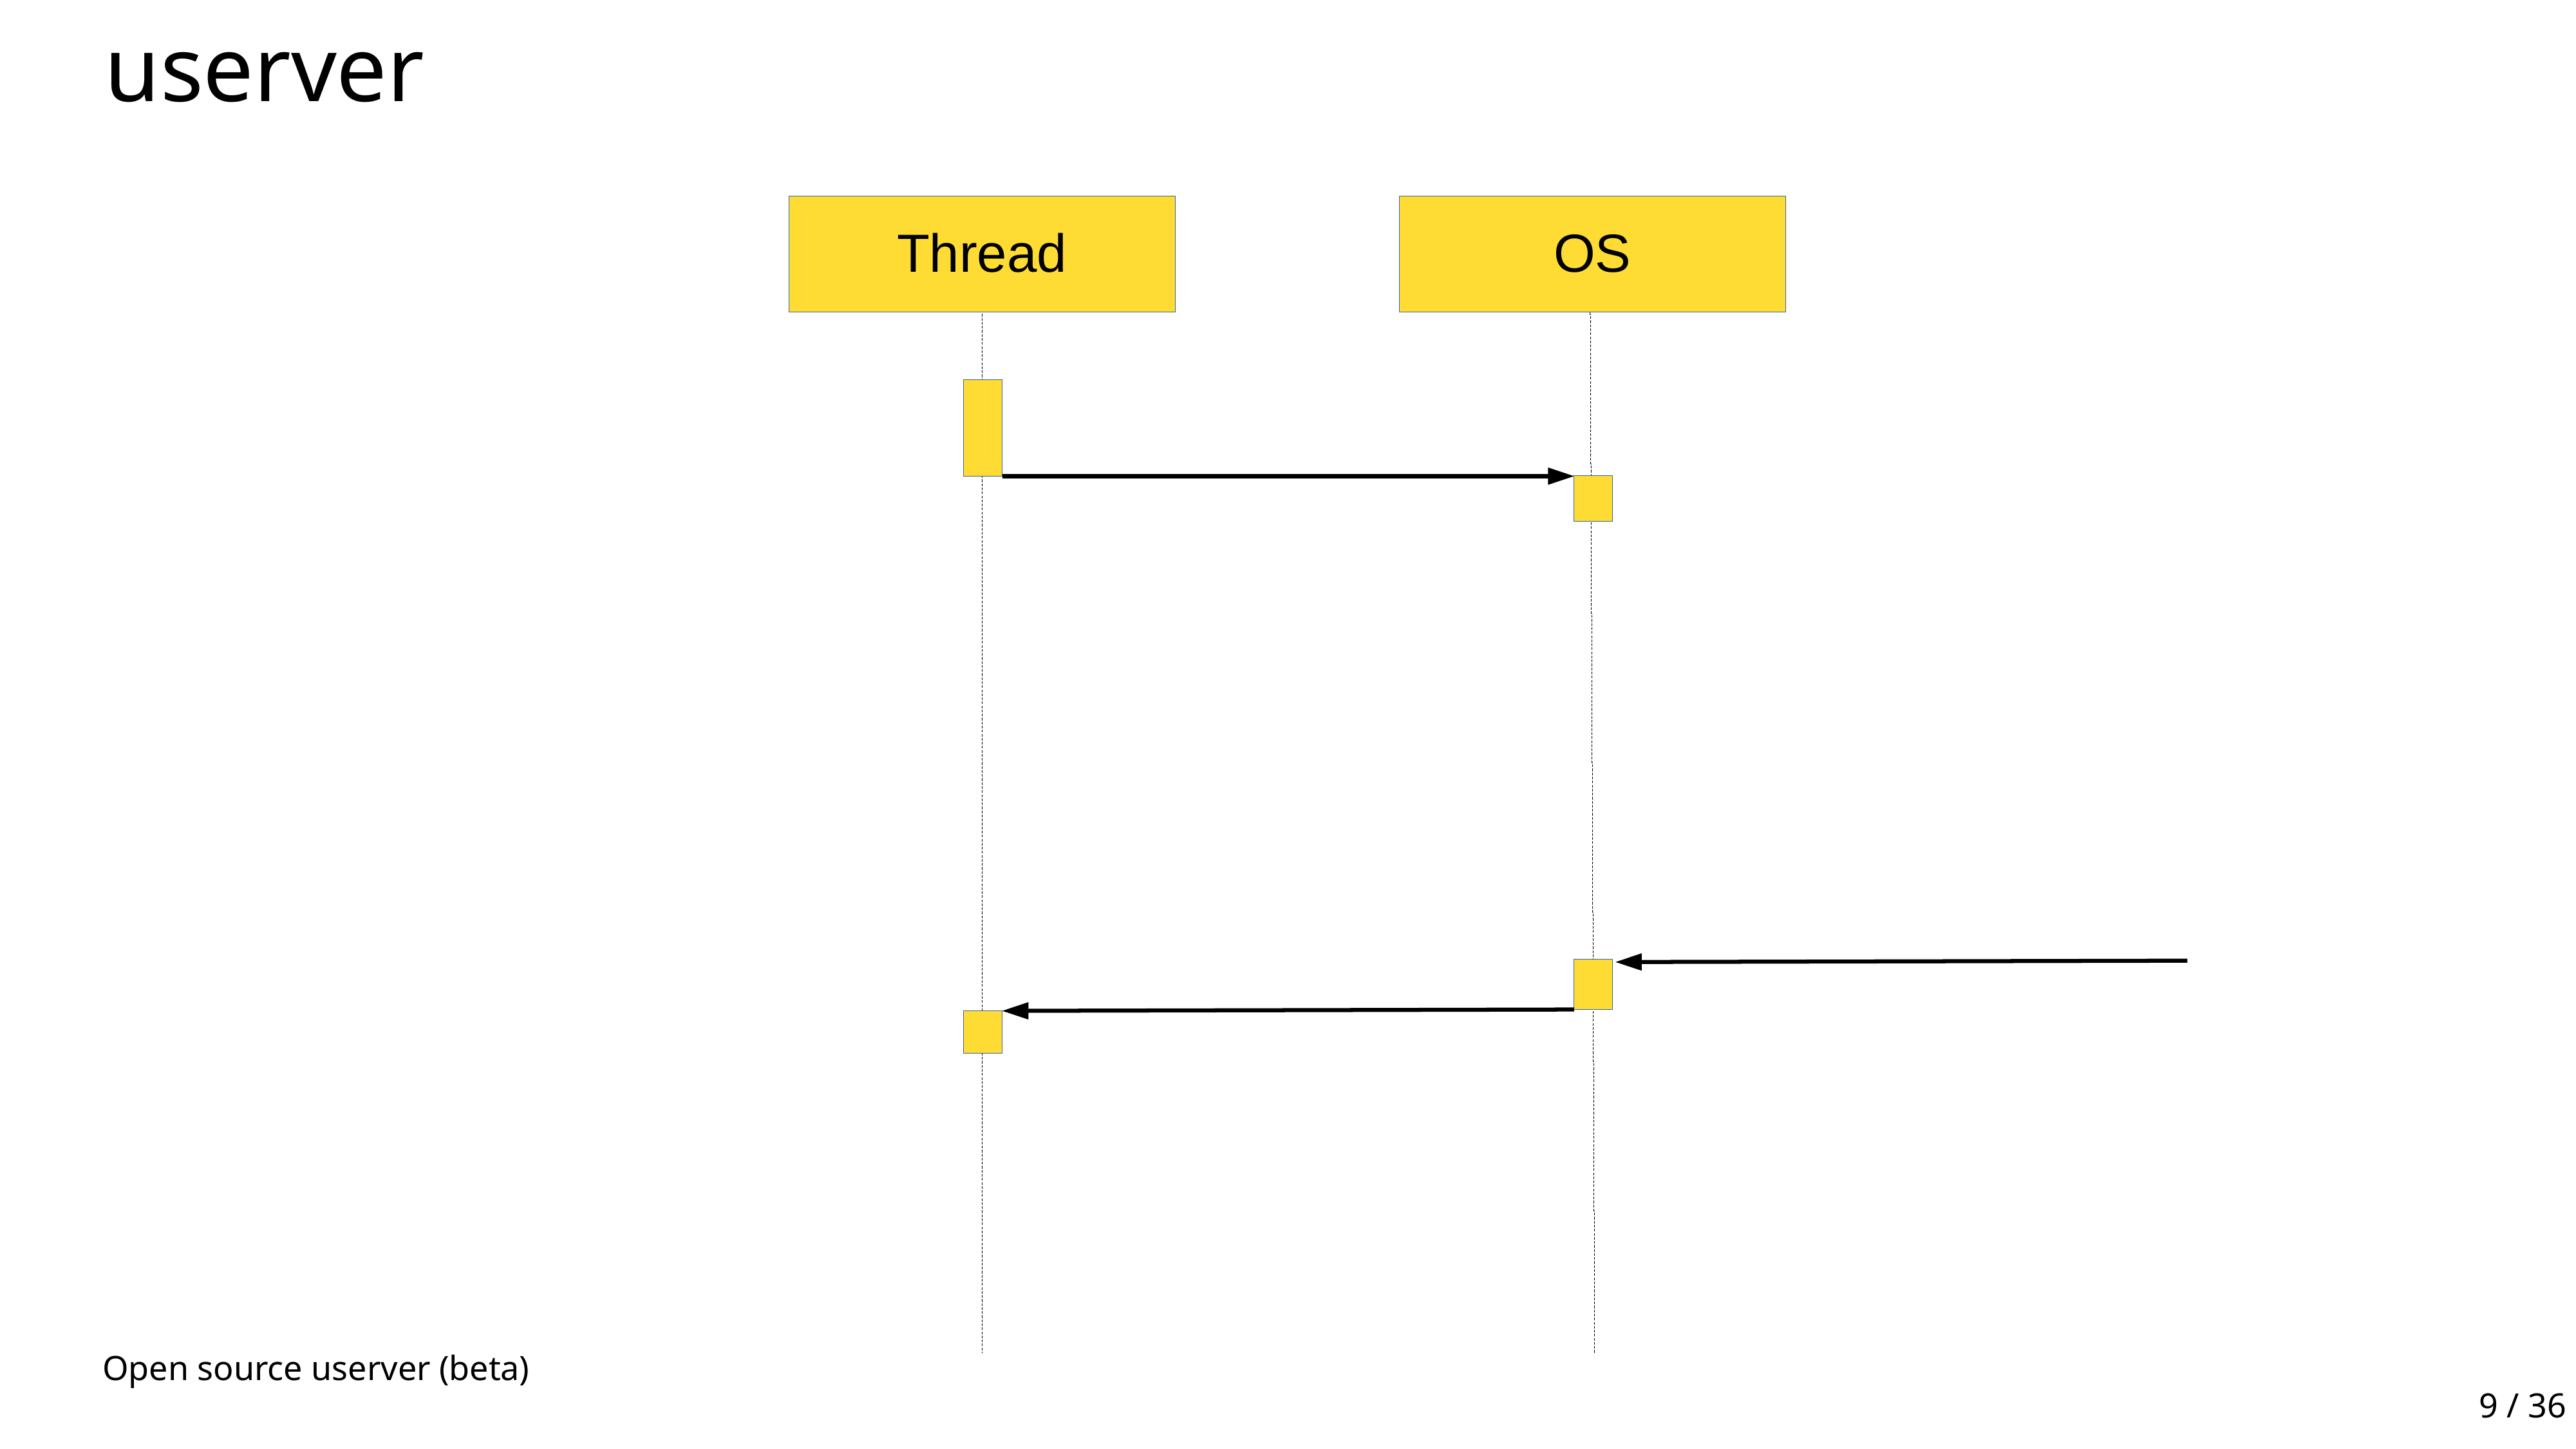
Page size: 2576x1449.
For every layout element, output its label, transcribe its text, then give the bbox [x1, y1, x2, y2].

title userver [95, 19, 2576, 155]
text_box [963, 1010, 1002, 1054]
text_box [1574, 959, 1613, 1010]
text_box [963, 379, 1002, 477]
text_box Thread [789, 196, 1176, 312]
text_box OS [1399, 196, 1786, 312]
list <number> / 36 [1479, 1376, 2576, 1431]
text_box [1574, 475, 1613, 522]
list Open source userver (beta) [93, 1338, 1190, 1393]
